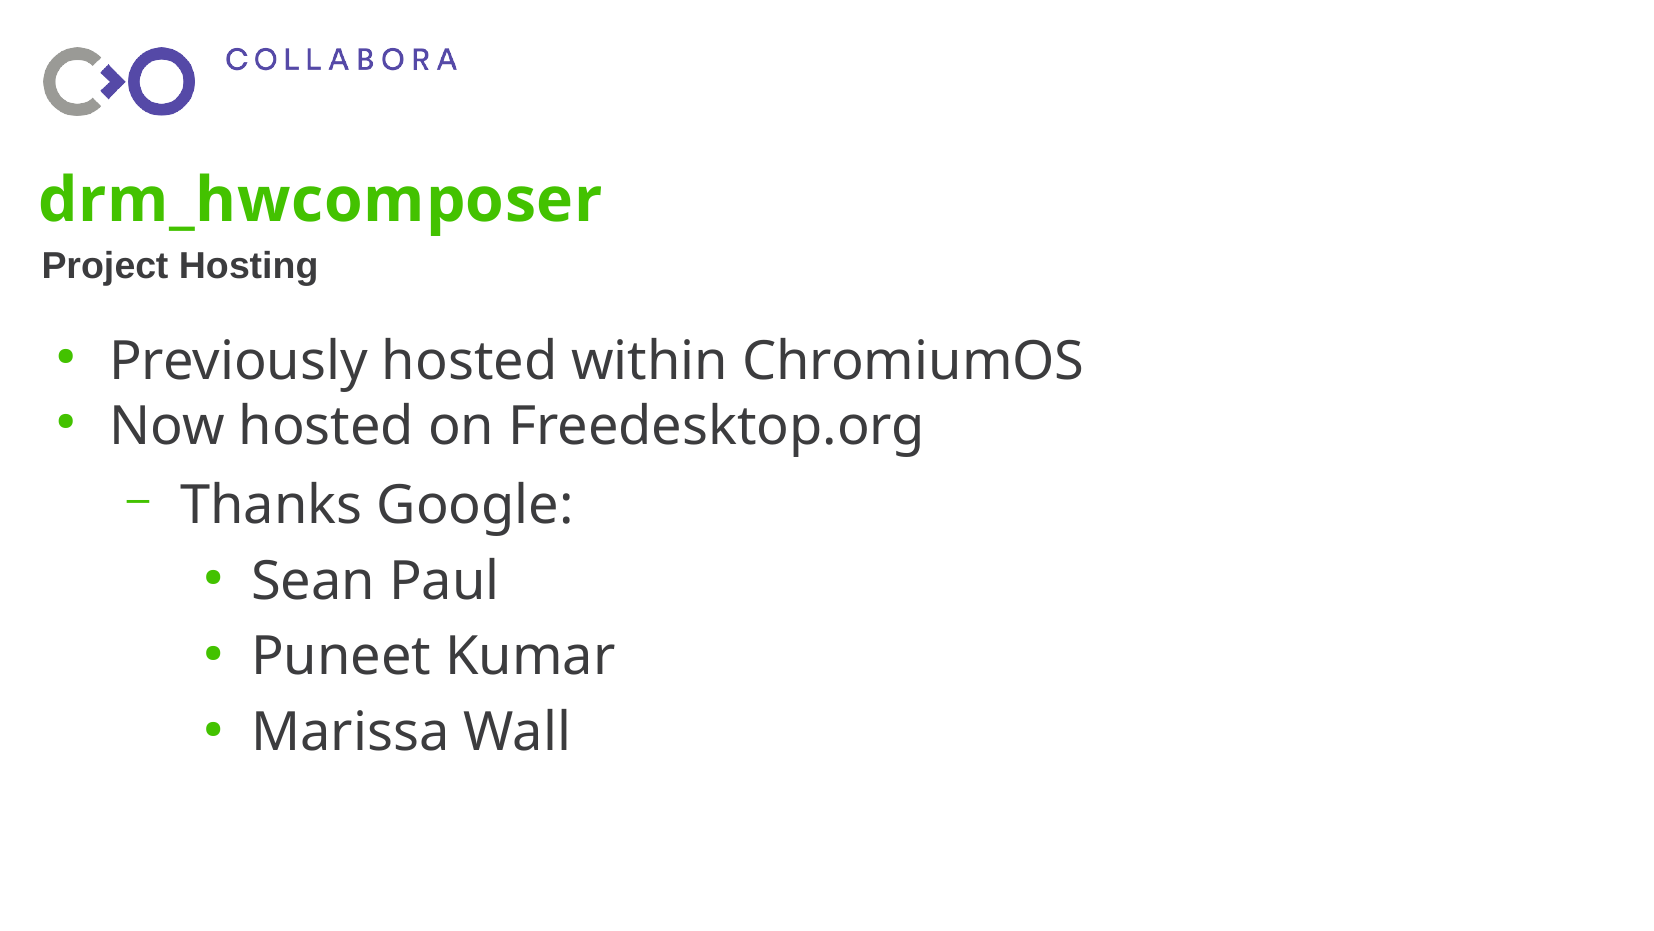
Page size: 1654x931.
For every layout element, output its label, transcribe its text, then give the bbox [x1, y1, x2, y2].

title drm_hwcomposer [38, 159, 1614, 216]
list Previously hosted within ChromiumOS Now hosted on Freedesktop.org Thanks Google: Sean Paul Puneet Kumar Marissa Wall [38, 325, 1614, 581]
picture [43, 47, 457, 116]
text_box Project Hosting [41, 240, 1614, 290]
